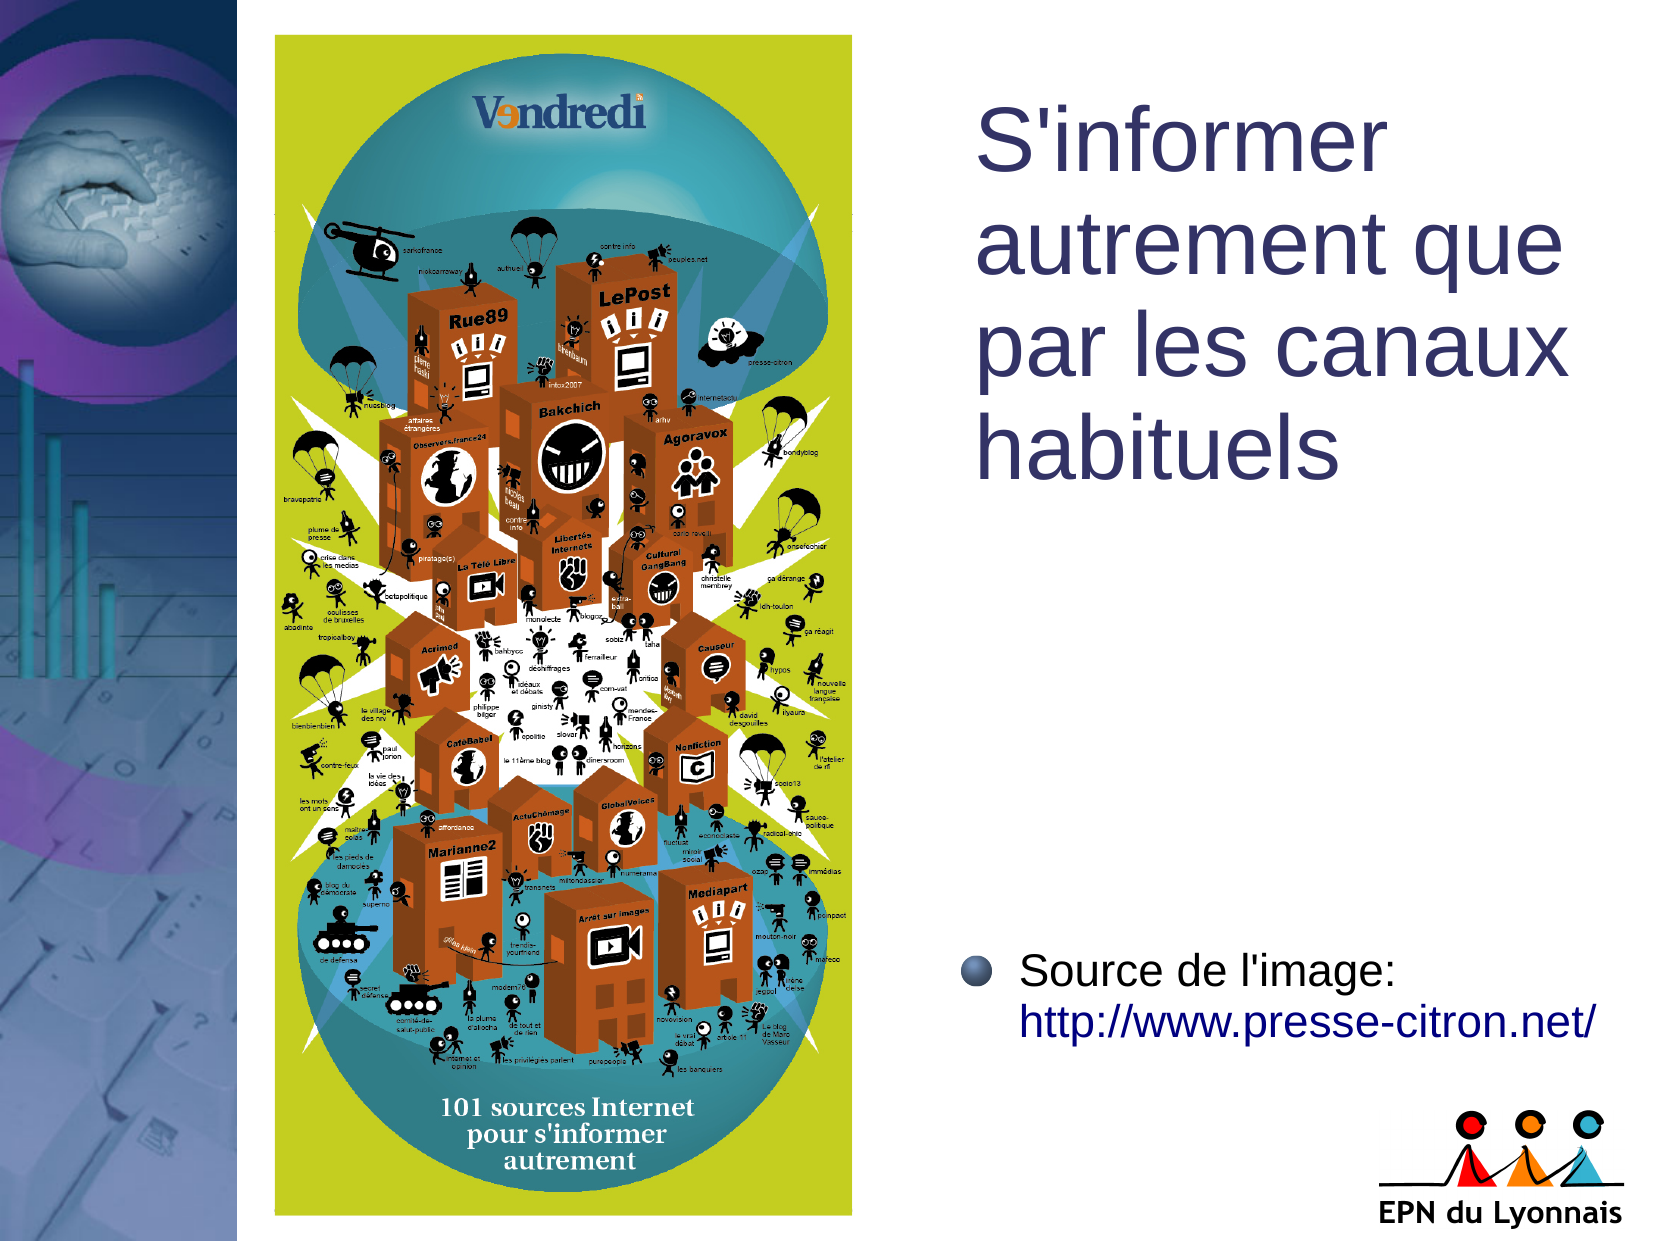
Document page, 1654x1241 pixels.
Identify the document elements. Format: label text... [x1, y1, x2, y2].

picture [1379, 1110, 1625, 1229]
title S'informer autrement que par les canaux habituels [974, 88, 1640, 499]
list Source de l'image: http://www.presse-citron.net/ [948, 944, 1625, 1063]
picture [0, 0, 237, 1241]
picture [242, 0, 886, 1241]
